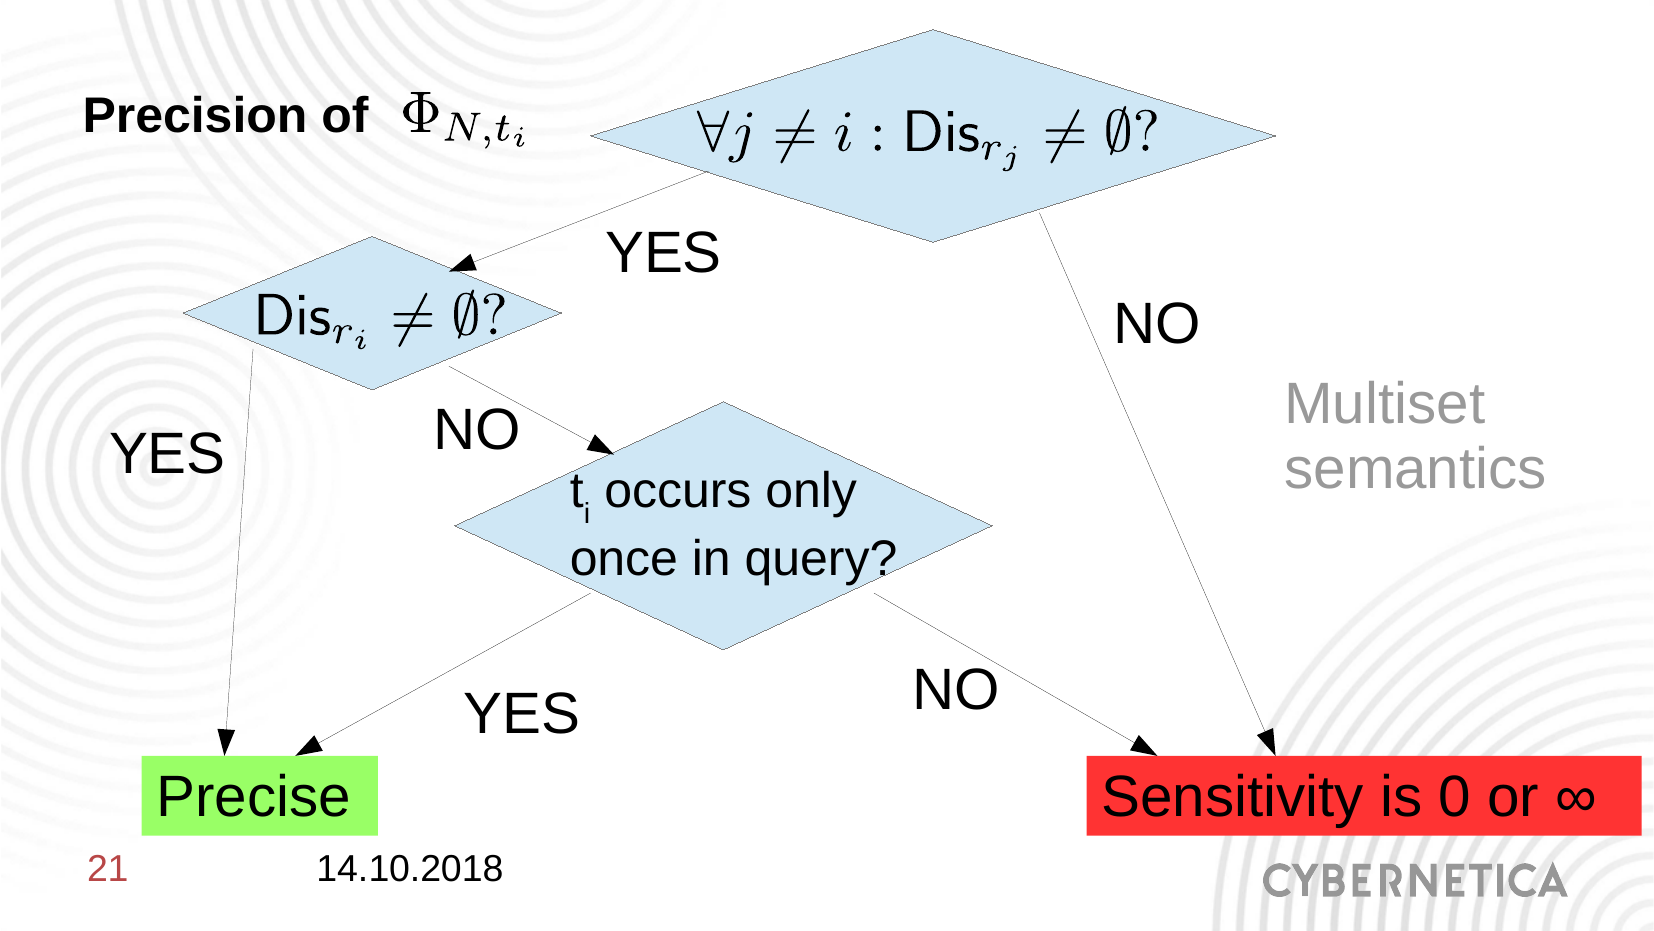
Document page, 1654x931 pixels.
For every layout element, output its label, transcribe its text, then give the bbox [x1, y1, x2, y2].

picture [0, 0, 1654, 931]
text_box ti occurs only once in query? [555, 454, 922, 594]
text_box NO [419, 389, 538, 470]
text_box [454, 479, 555, 572]
text_box [774, 193, 1092, 243]
text_box [908, 29, 958, 37]
text_box NO [897, 649, 1016, 730]
text_box [613, 401, 838, 454]
text_box YES [94, 413, 249, 494]
text_box Multiset semantics [1269, 363, 1565, 509]
text_box Sensitivity is 0 or ∞ [1086, 755, 1642, 836]
text_box [922, 493, 993, 558]
text_box YES [448, 673, 603, 754]
title Precision of [82, 37, 1571, 193]
text_box NO [1098, 283, 1217, 364]
text_box [696, 105, 1160, 172]
text_box YES [590, 212, 745, 293]
text_box [183, 236, 562, 390]
text_box [602, 594, 845, 650]
text_box Precise [141, 755, 378, 836]
text_box [399, 92, 527, 149]
